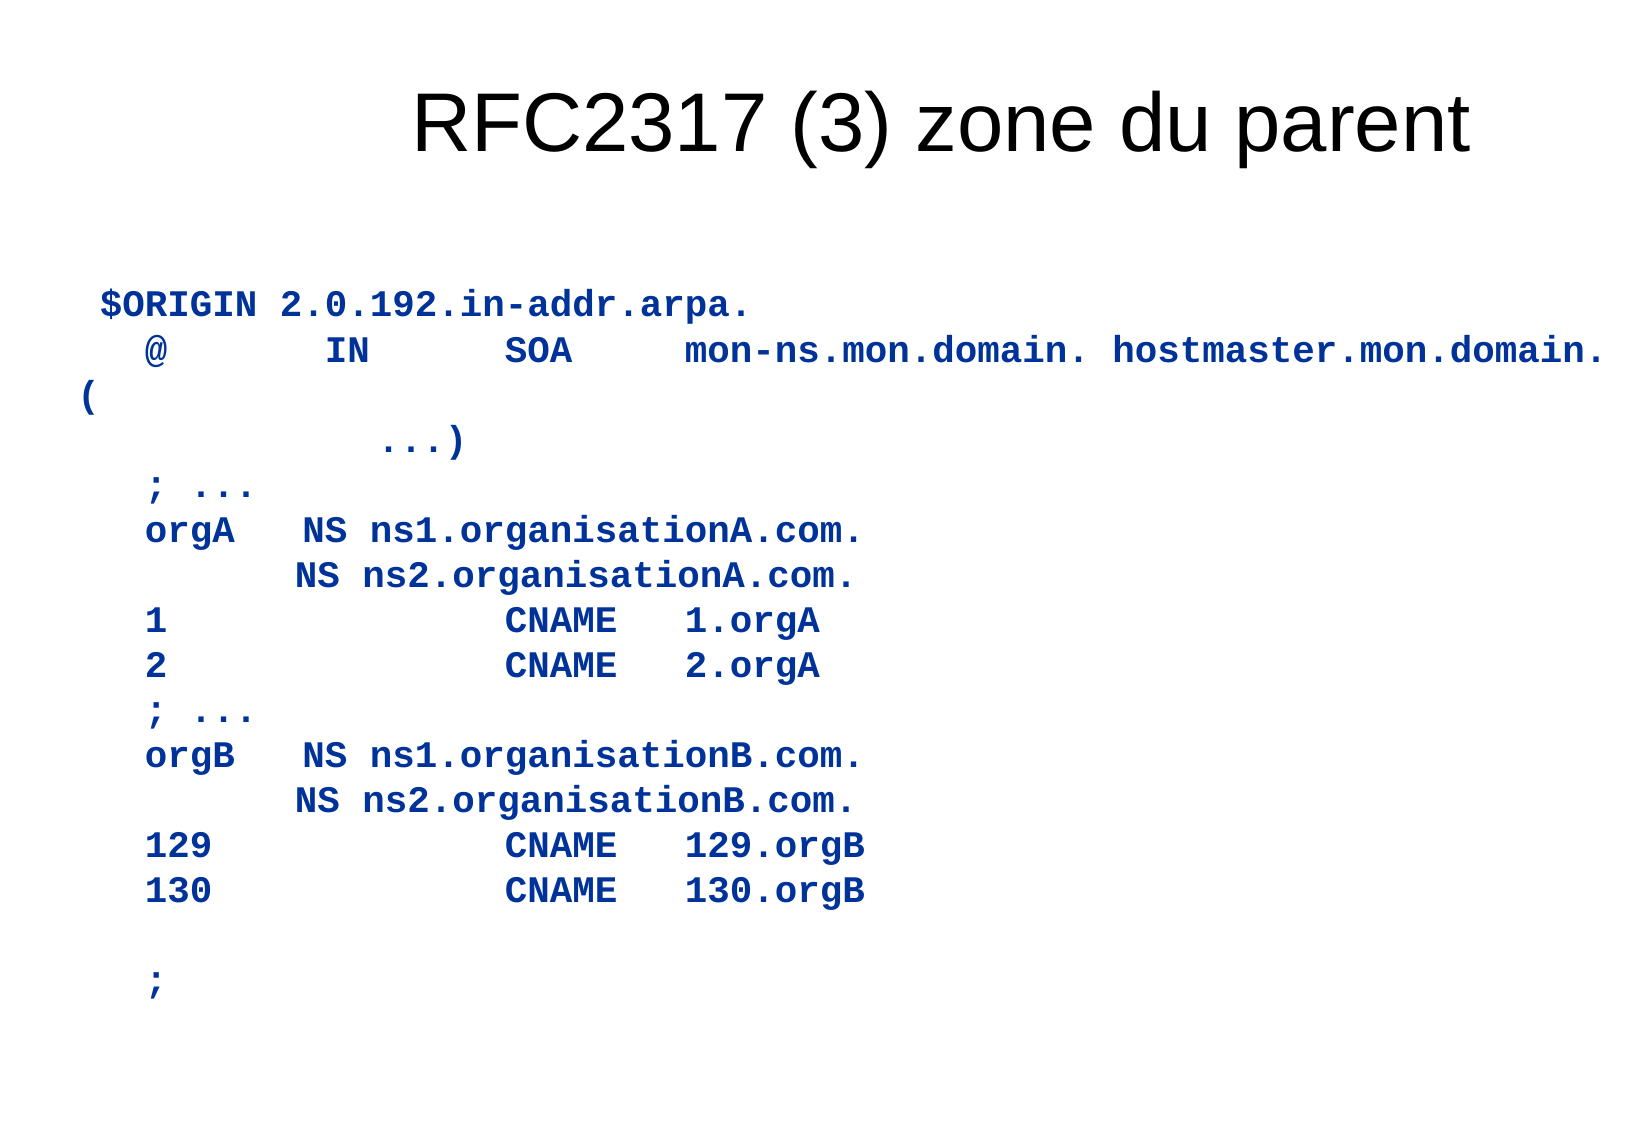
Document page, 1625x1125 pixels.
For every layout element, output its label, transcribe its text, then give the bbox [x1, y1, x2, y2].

text_box RFC2317 (3) zone du parent [353, 89, 1530, 174]
text_box $ORIGIN 2.0.192.in-addr.arpa. @ IN SOA mon-ns.mon.domain. hostmaster.mon.domain. ( ...) ; ... orgA NS ns1.organisationA.com. NS ns2.organisationA.com. 1 CNAME 1.orgA 2 CNAME 2.orgA ; ... orgB NS ns1.organisationB.com. NS ns2.organisationB.com. 129 CNAME 129.orgB 130 CNAME 130.orgB ; [62, 274, 1625, 1053]
